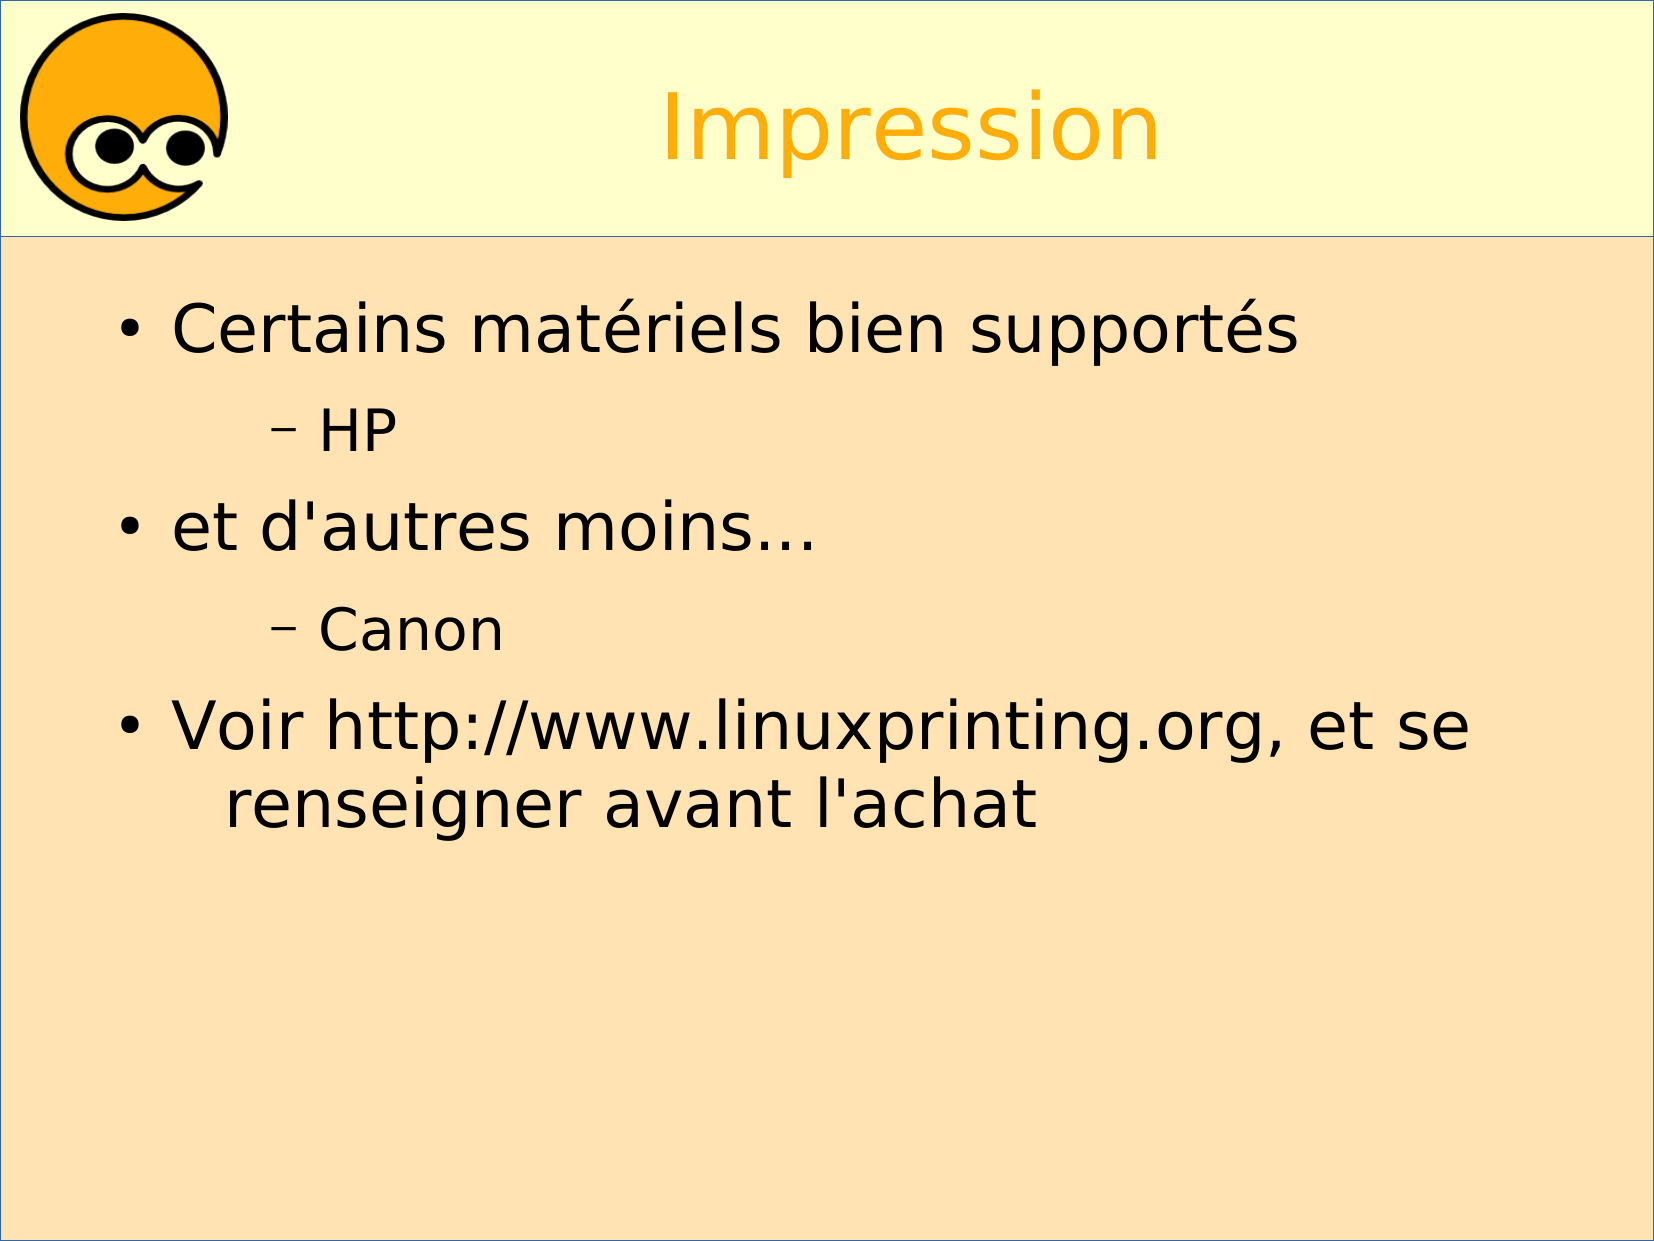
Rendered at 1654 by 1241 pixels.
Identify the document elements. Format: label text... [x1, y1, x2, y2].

list Certains matériels bien supportés HP et d'autres moins... Canon Voir http://www.linuxprinting.org, et se renseigner avant l'achat [82, 290, 1571, 1109]
picture [20, 13, 228, 221]
title Impression [252, 49, 1571, 207]
